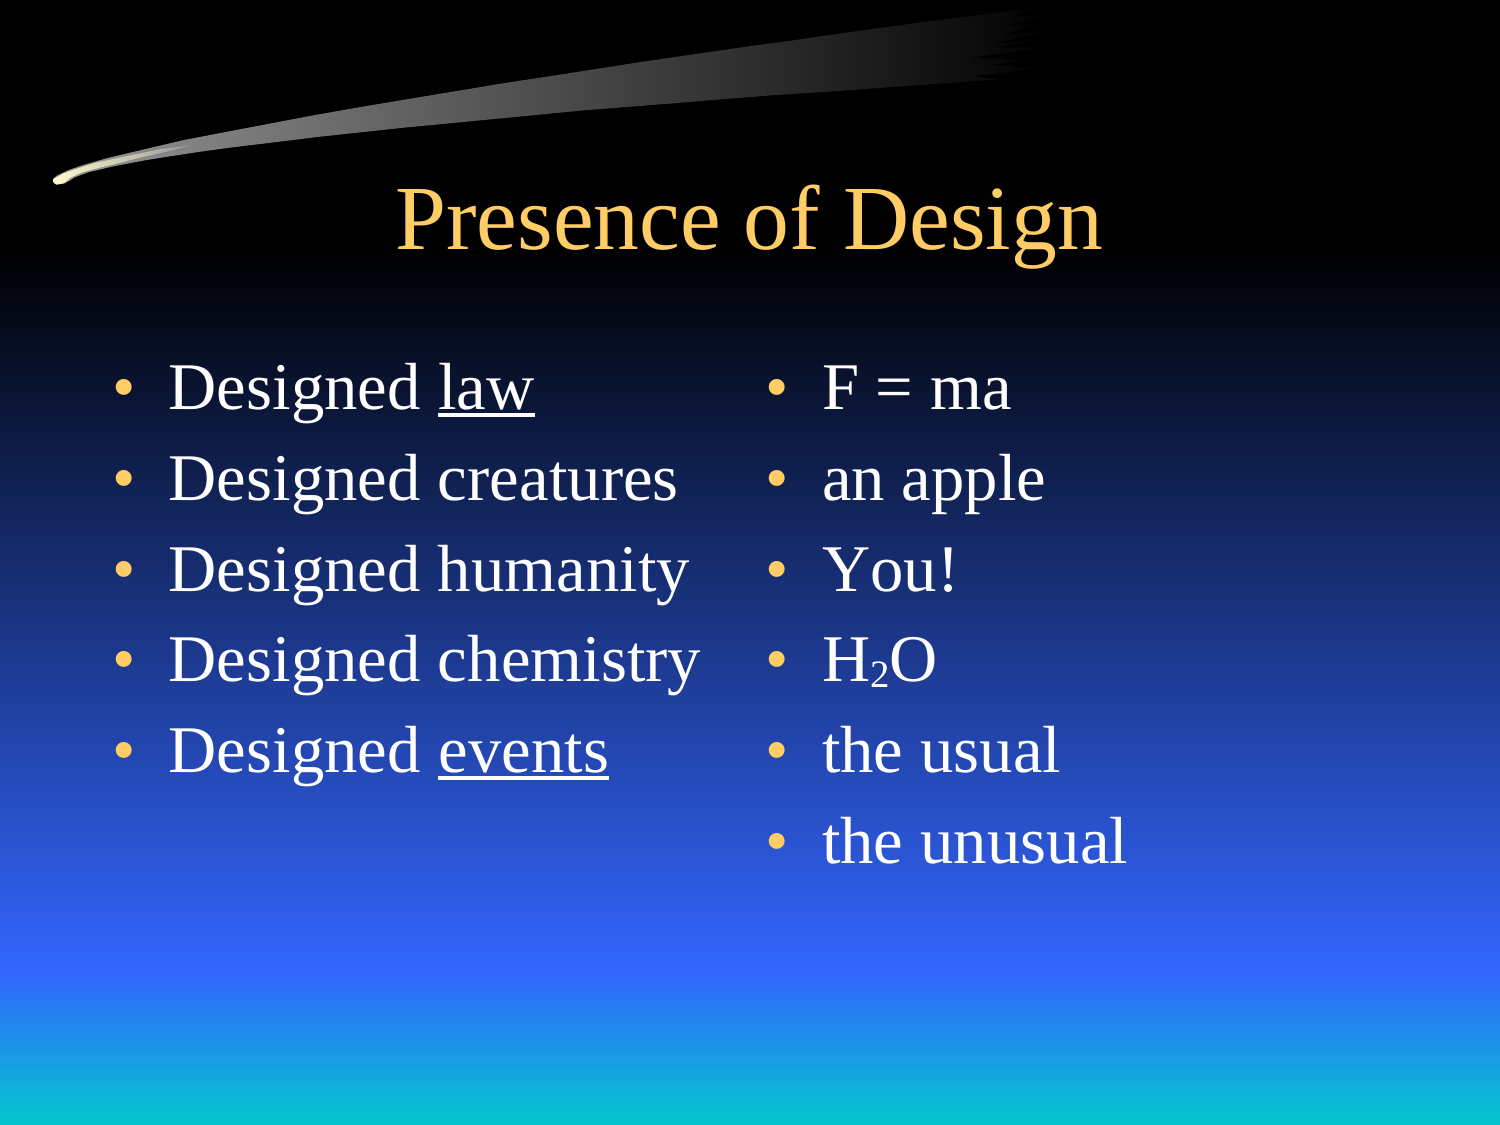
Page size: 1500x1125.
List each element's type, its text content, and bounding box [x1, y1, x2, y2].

list Designed law Designed creatures Designed humanity Designed chemistry Designed events [112, 350, 735, 1026]
title Presence of Design [112, 124, 1388, 313]
list F = ma an apple You! H2O the usual the unusual [765, 350, 1388, 1026]
